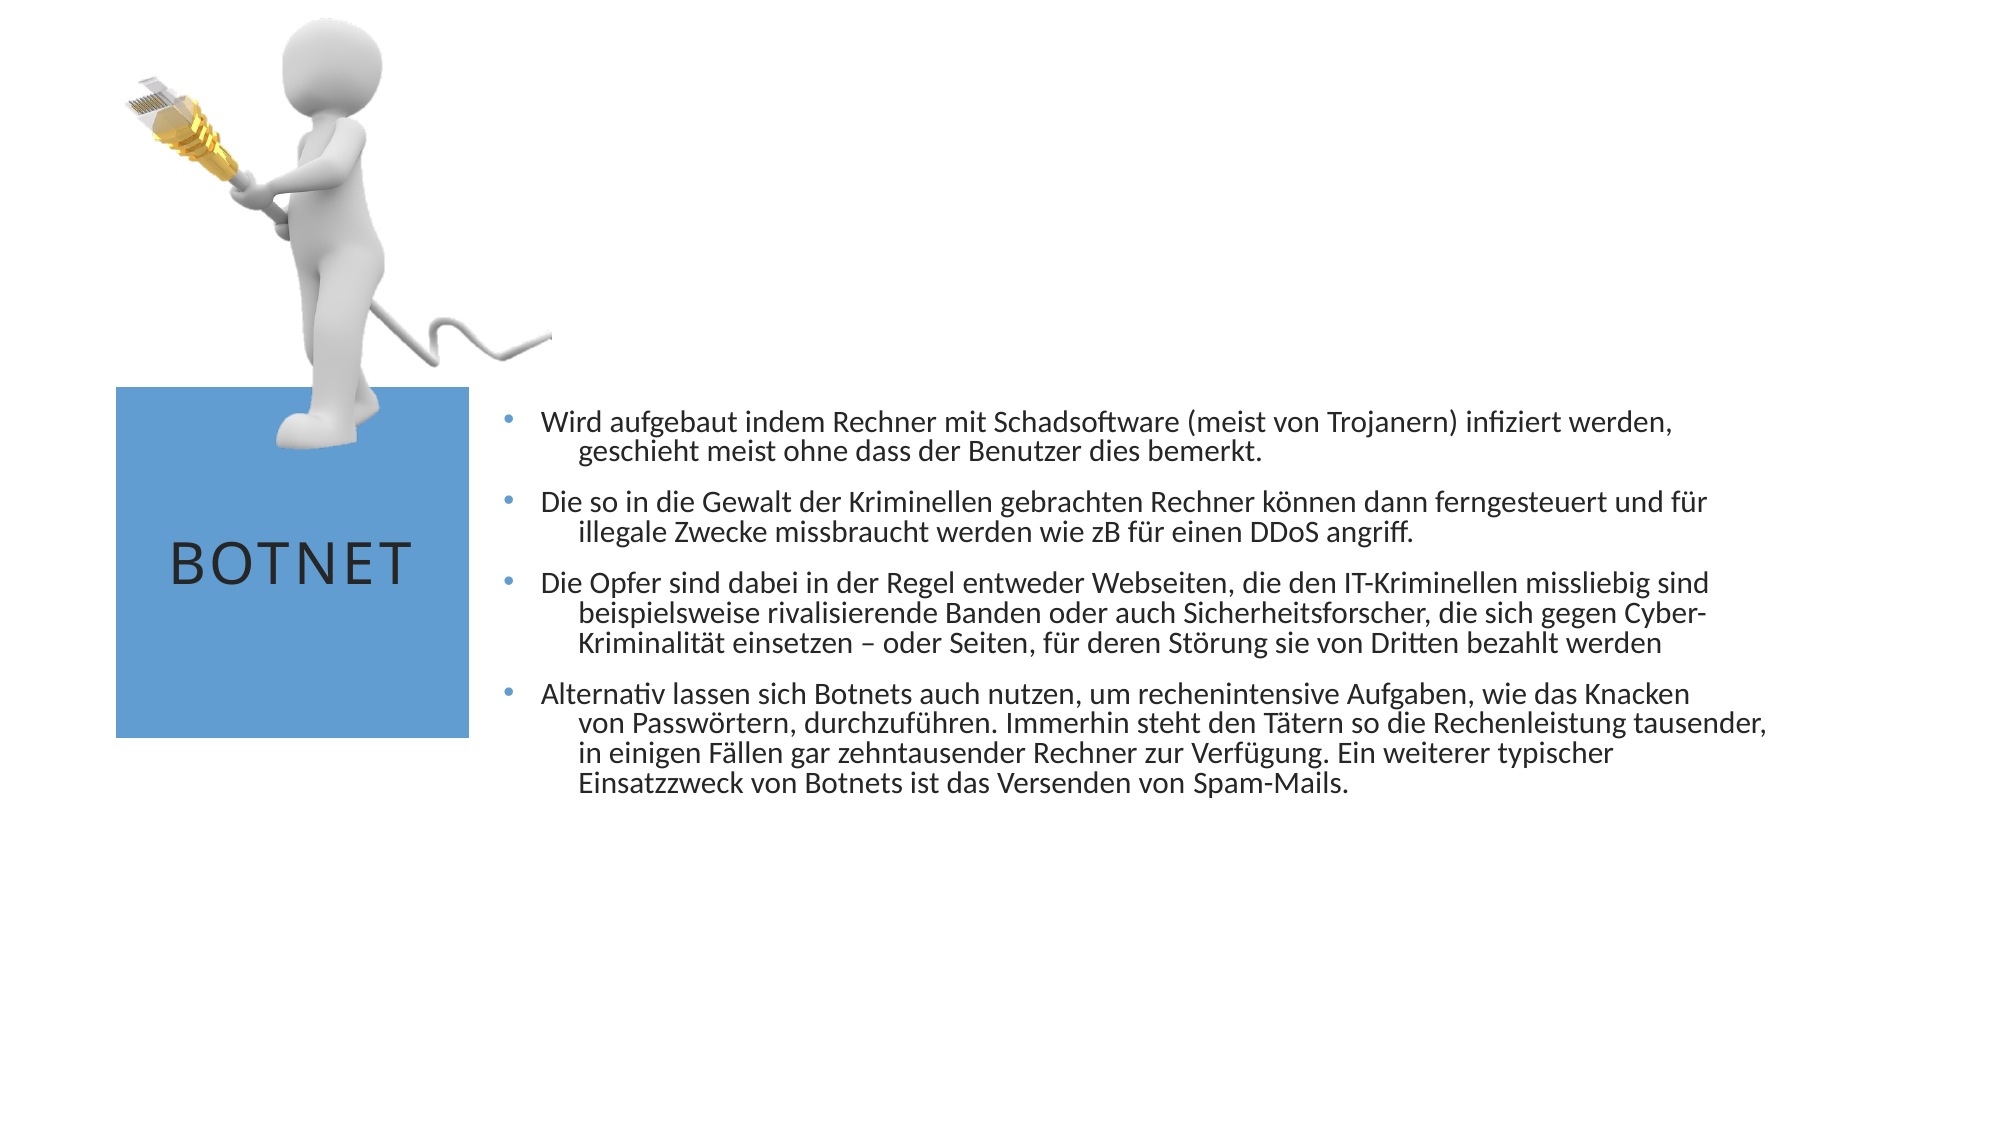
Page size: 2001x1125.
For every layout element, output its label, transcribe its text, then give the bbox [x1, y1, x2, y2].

text_box Botnet [131, 464, 453, 722]
list Wird aufgebaut indem Rechner mit Schadsoftware (meist von Trojanern) infiziert werden, geschieht meist ohne dass der Benutzer dies bemerkt. Die so in die Gewalt der Kriminellen gebrachten Rechner können dann ferngesteuert und für illegale Zwecke missbraucht werden wie zB für einen DDoS angriff. Die Opfer sind dabei in der Regel entweder Webseiten, die den IT-Kriminellen missliebig sind beispielsweise rivalisierende Banden oder auch Sicherheitsforscher, die sich gegen Cyber-Kriminalität einsetzen – oder Seiten, für deren Störung sie von Dritten bezahlt werden Alternativ lassen sich Botnets auch nutzen, um rechenintensive Aufgaben, wie das Knacken von Passwörtern, durchzuführen. Immerhin steht den Tätern so die Rechenleistung tausender, in einigen Fällen gar zehntausender Rechner zur Verfügung. Ein weiterer typischer Einsatzzweck von Botnets ist das Versenden von Spam-Mails. [488, 320, 1791, 889]
picture [98, 10, 552, 464]
